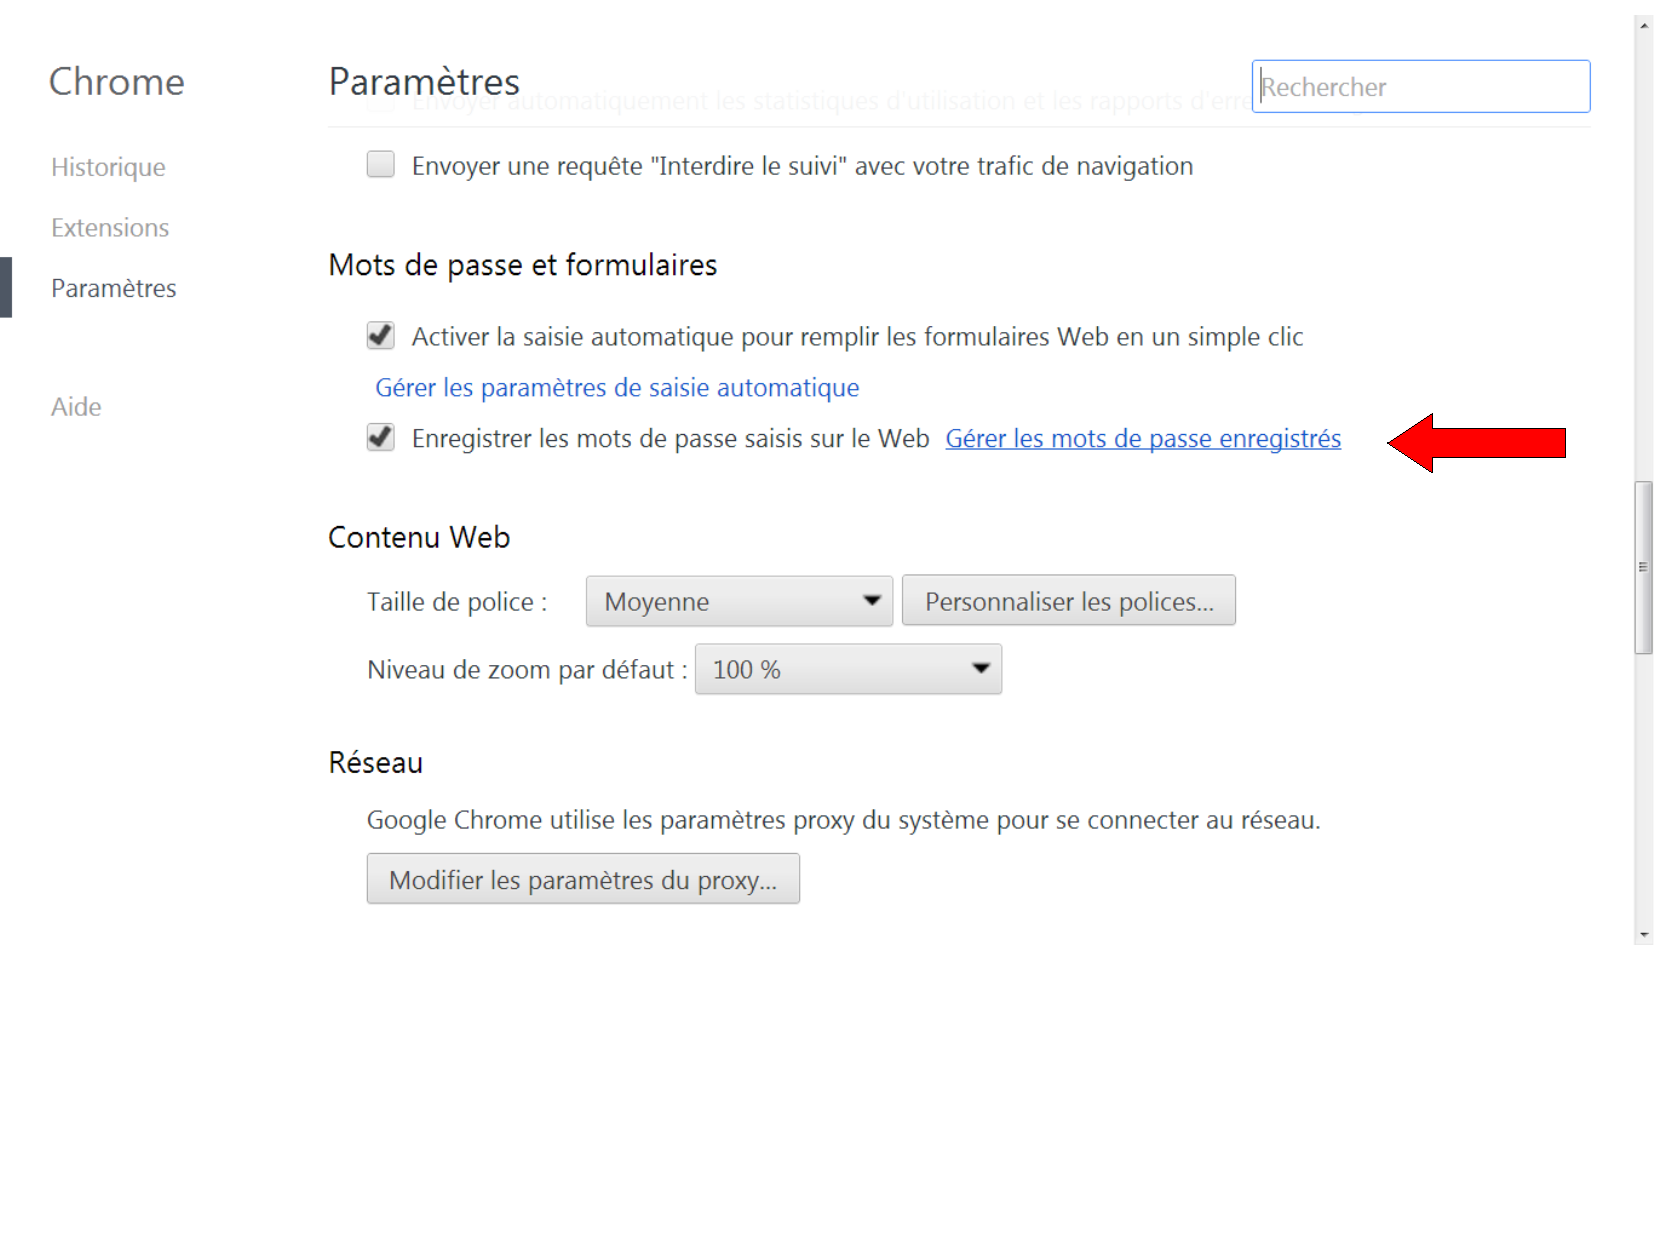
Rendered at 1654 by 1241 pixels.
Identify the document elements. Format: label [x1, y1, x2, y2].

text_box [1387, 413, 1566, 473]
picture [0, 15, 1654, 945]
